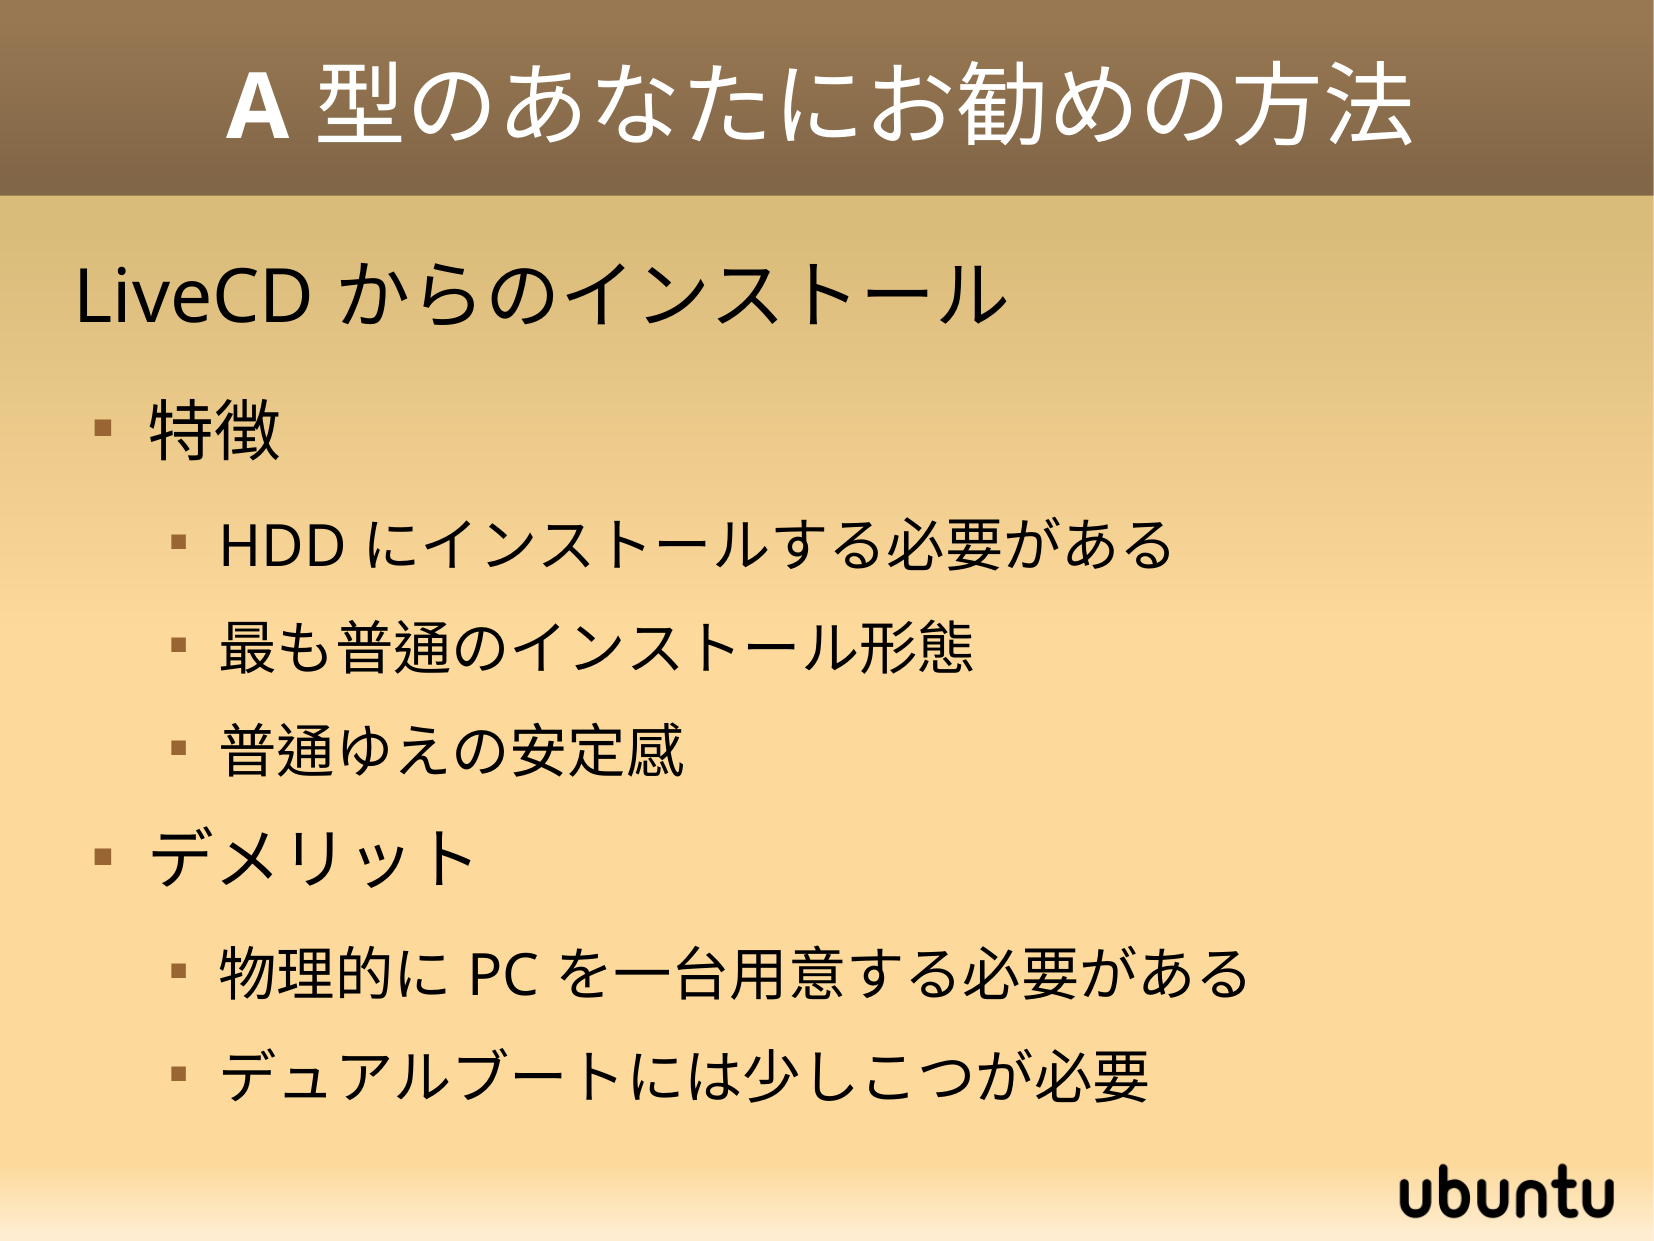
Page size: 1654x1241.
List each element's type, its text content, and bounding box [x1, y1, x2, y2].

picture [0, 0, 1654, 1241]
list 特徴 HDDにインストールする必要がある 最も普通のインストール形態 普通ゆえの安定感 デメリット 物理的にPCを一台用意する必要がある デュアルブートには少しこつが必要 [76, 383, 1565, 1124]
title A型のあなたにお勧めの方法 [76, 0, 1565, 208]
text_box LiveCDからのインストール [59, 234, 1039, 325]
